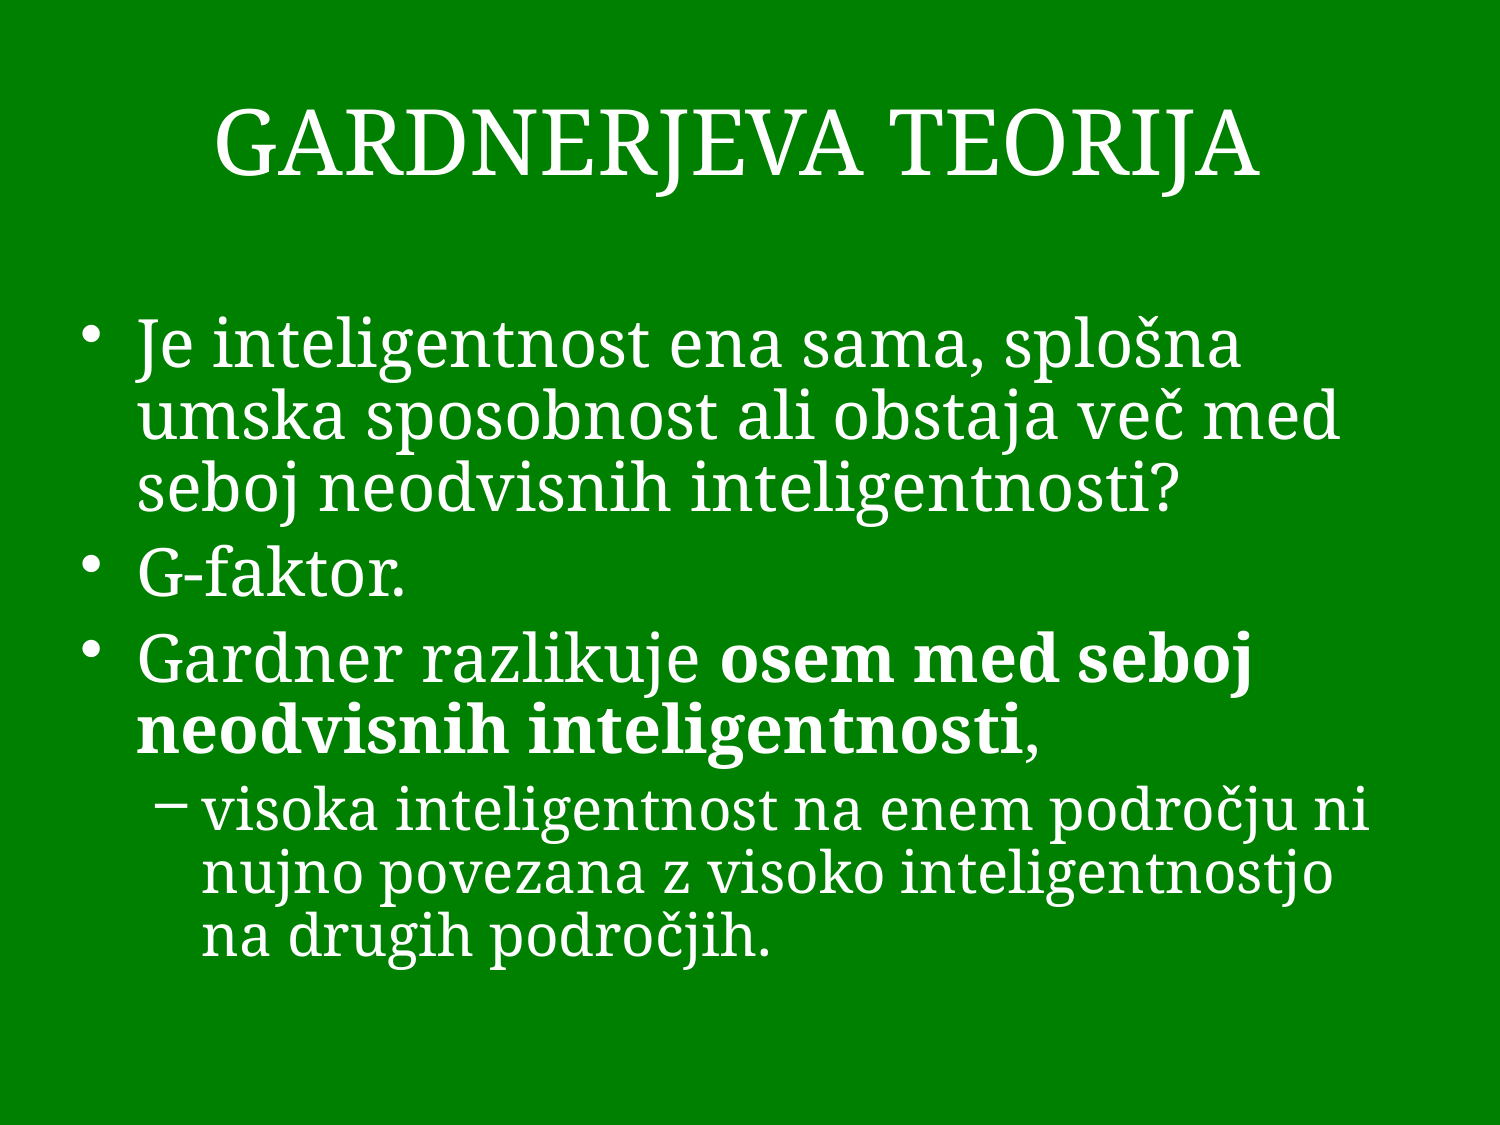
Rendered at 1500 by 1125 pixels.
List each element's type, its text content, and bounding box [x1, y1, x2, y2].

list Je inteligentnost ena sama, splošna umska sposobnost ali obstaja več med seboj neodvisnih inteligentnosti? G-faktor. Gardner razlikuje osem med seboj neodvisnih inteligentnosti, visoka inteligentnost na enem področju ni nujno povezana z visoko inteligentnostjo na drugih področjih. [64, 302, 1415, 1045]
title GARDNERJEVA TEORIJA [75, 45, 1425, 233]
